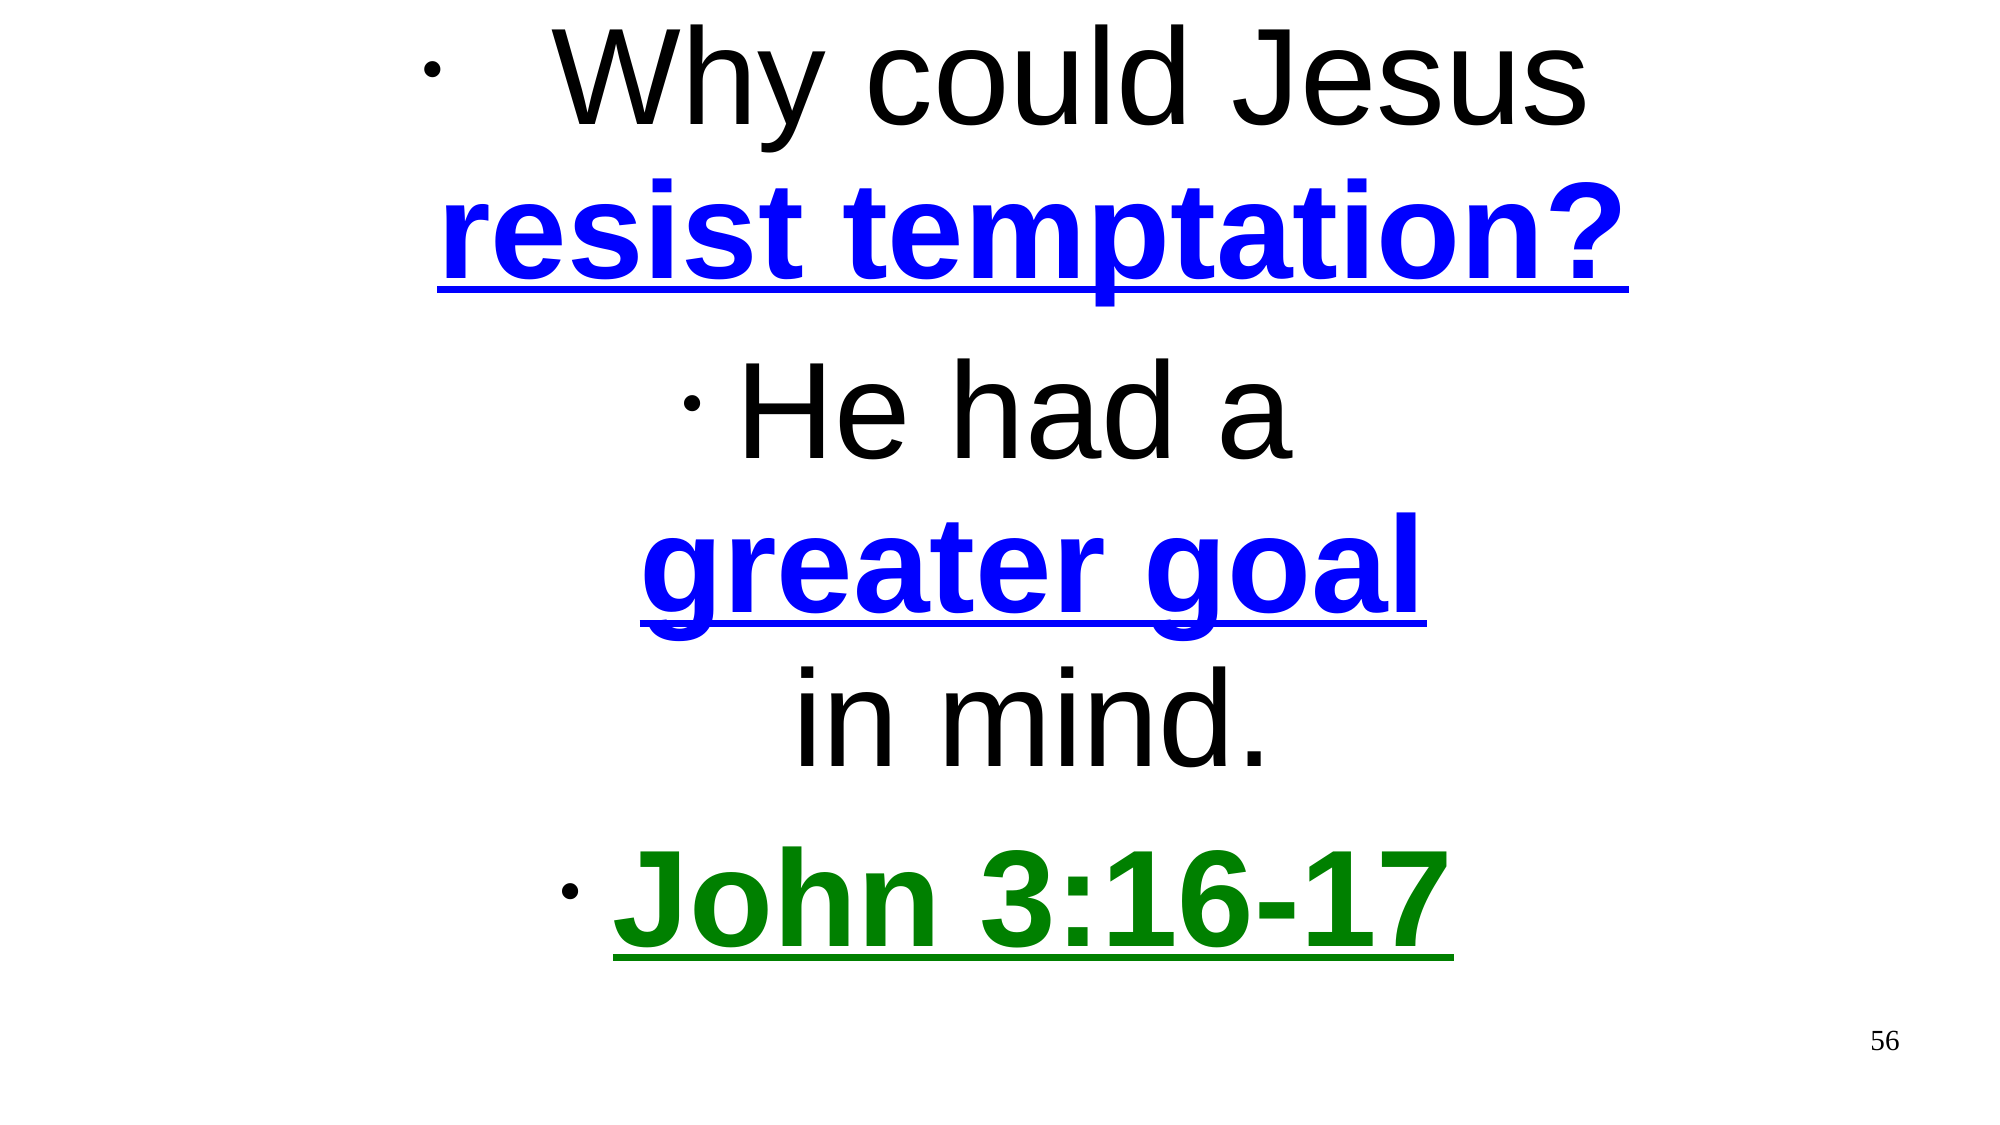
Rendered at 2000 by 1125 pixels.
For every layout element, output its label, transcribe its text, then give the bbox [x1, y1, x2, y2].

list Why could Jesus resist temptation? He had a greater goal in mind. John 3:16-17 [0, 0, 1996, 1123]
